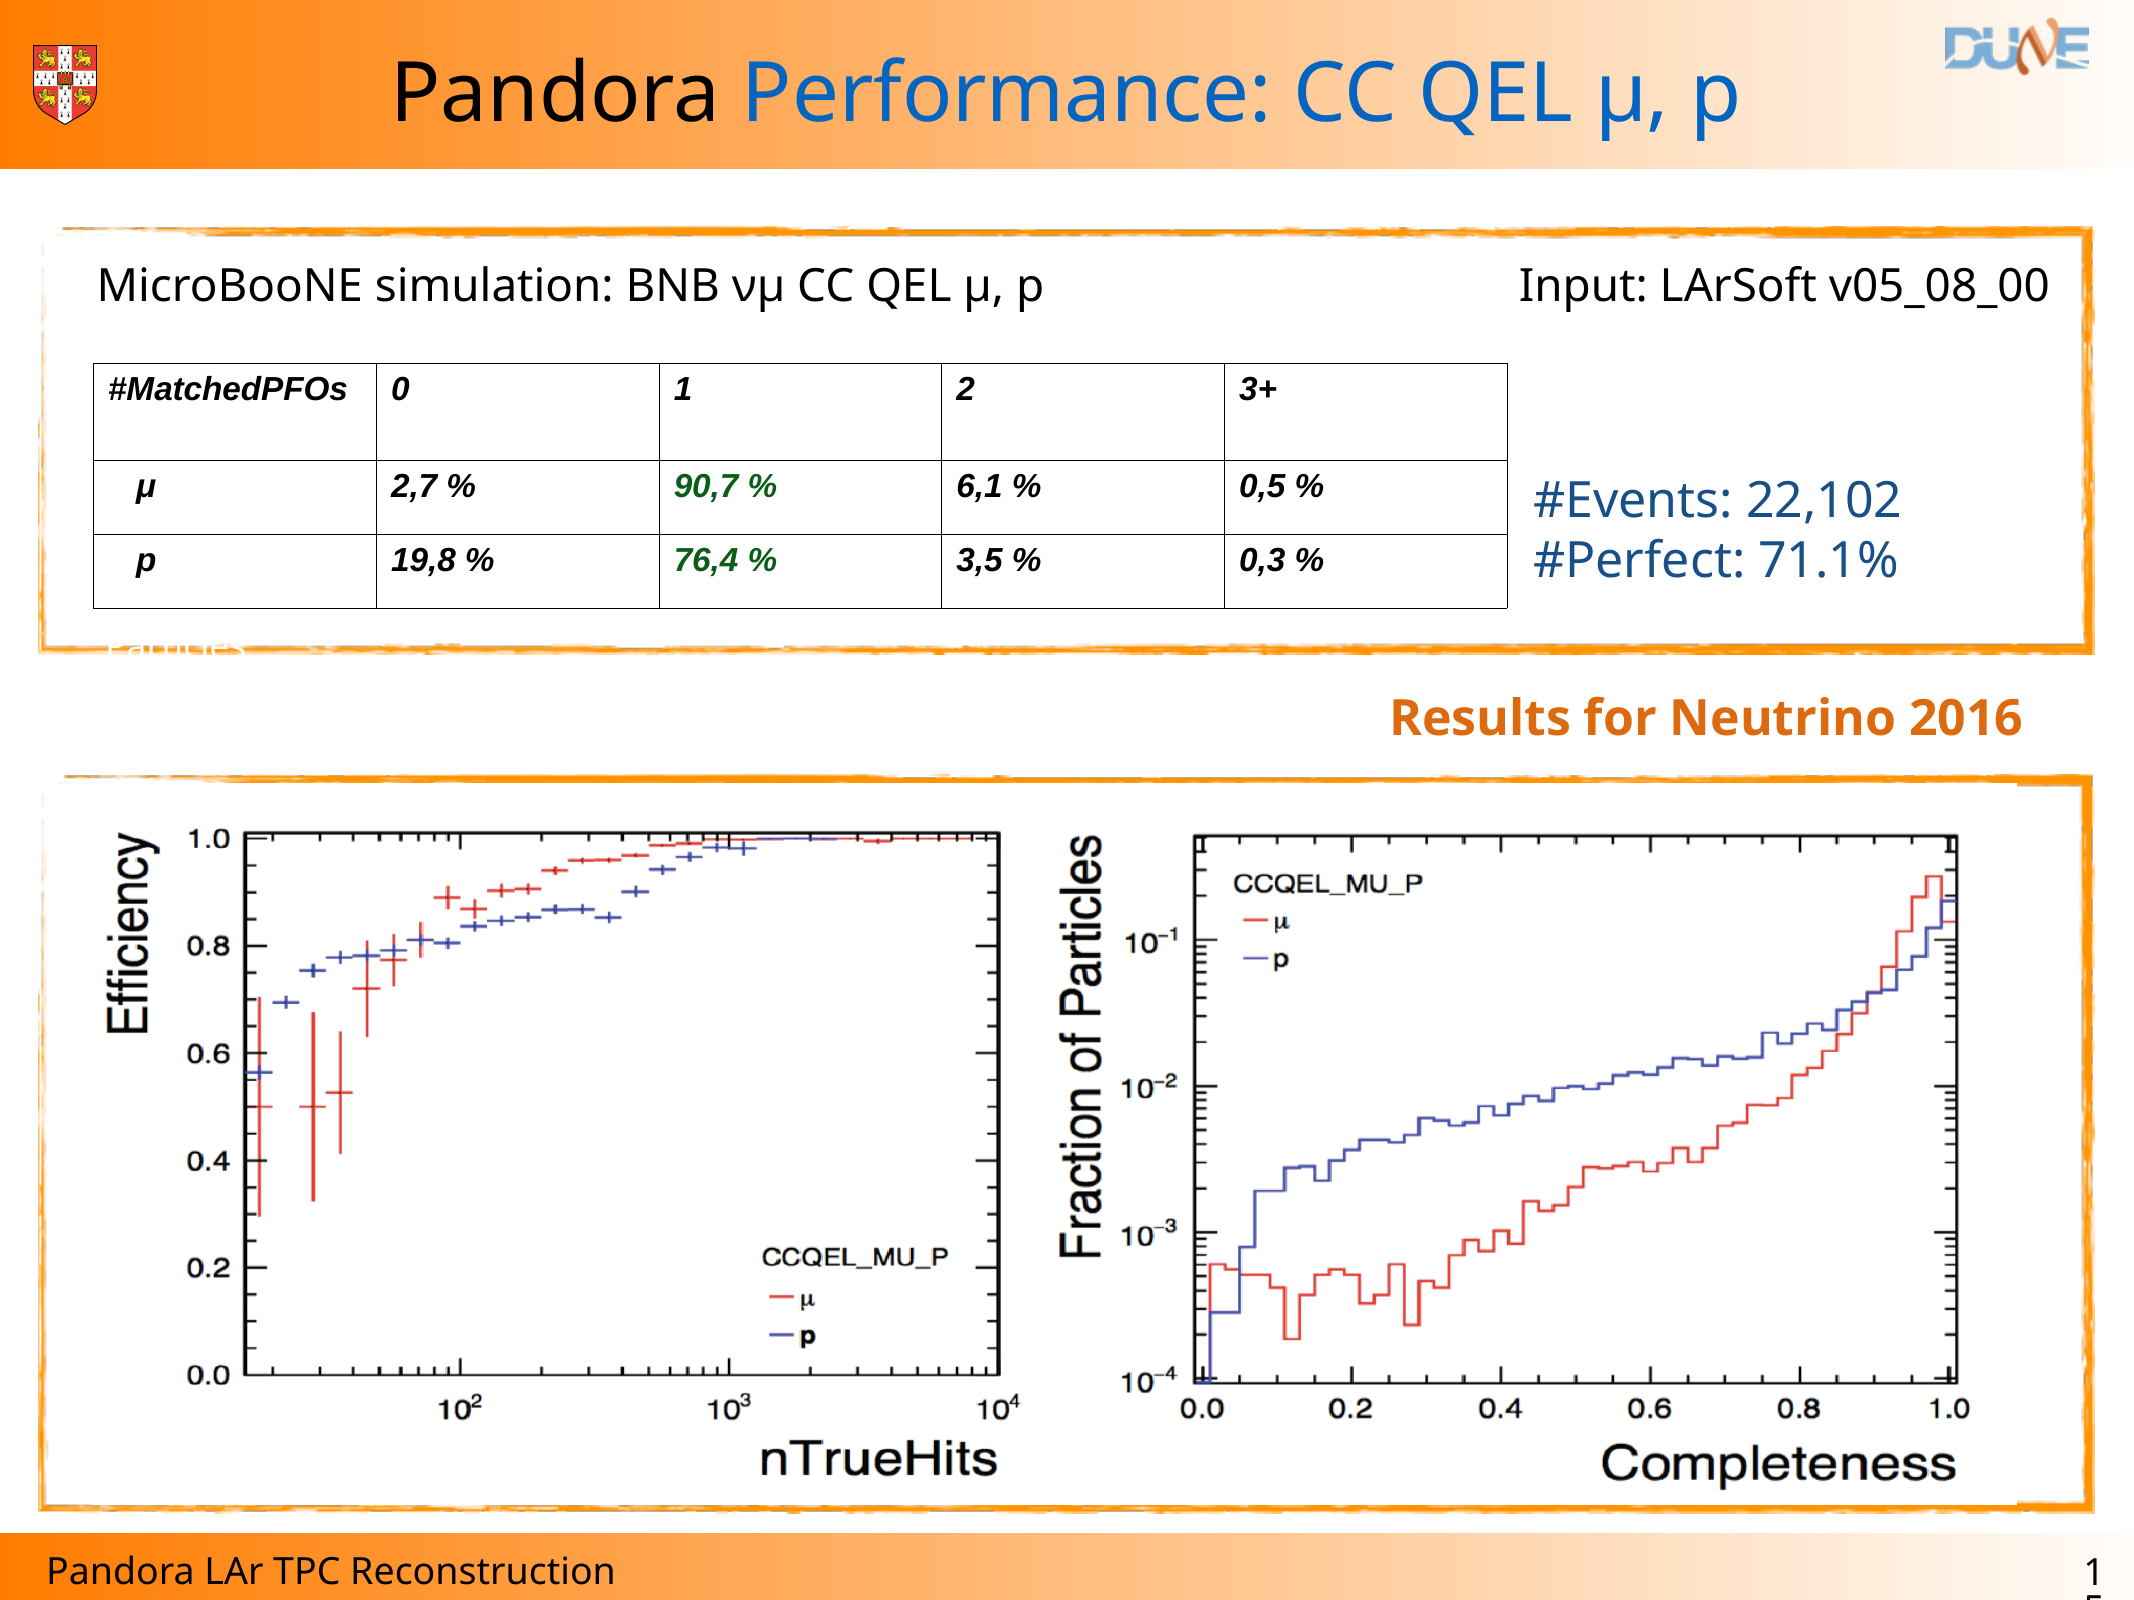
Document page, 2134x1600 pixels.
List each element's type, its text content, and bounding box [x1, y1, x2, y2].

table_cell 6,1 % [942, 461, 1224, 534]
picture [33, 45, 97, 125]
table_cell 0,5 % [1225, 461, 1507, 534]
text_box Particles [96, 615, 272, 675]
table_cell 2,7 % [377, 461, 659, 534]
text_box <number> [2075, 1539, 2132, 1600]
text_box Pandora Performance: CC QEL μ, p [208, 27, 1925, 150]
table_header 2 [942, 364, 1224, 460]
text_box <number> [942, 0, 949, 27]
table_cell μ [94, 461, 376, 534]
table_header 0 [377, 364, 659, 460]
table_header 1 [660, 364, 941, 460]
table_header 3+ [1225, 364, 1507, 460]
table_header #MatchedPFOs [94, 364, 376, 460]
picture [38, 226, 2095, 655]
picture [38, 774, 2095, 1514]
picture [1944, 17, 2090, 76]
table_cell 19,8 % [377, 535, 659, 608]
text_box <number> [942, 1533, 949, 1600]
table_cell 76,4 % [660, 535, 941, 608]
table_cell 90,7 % [660, 461, 941, 534]
table_cell p [94, 535, 376, 608]
text_box Results for Neutrino 2016 [1334, 676, 2079, 754]
text_box Input: LArSoft v05_08_00 [1488, 247, 2082, 319]
text_box w [cm] [433, 1533, 438, 1600]
table_cell 0,3 % [1225, 535, 1507, 608]
table_cell 3,5 % [942, 535, 1224, 608]
